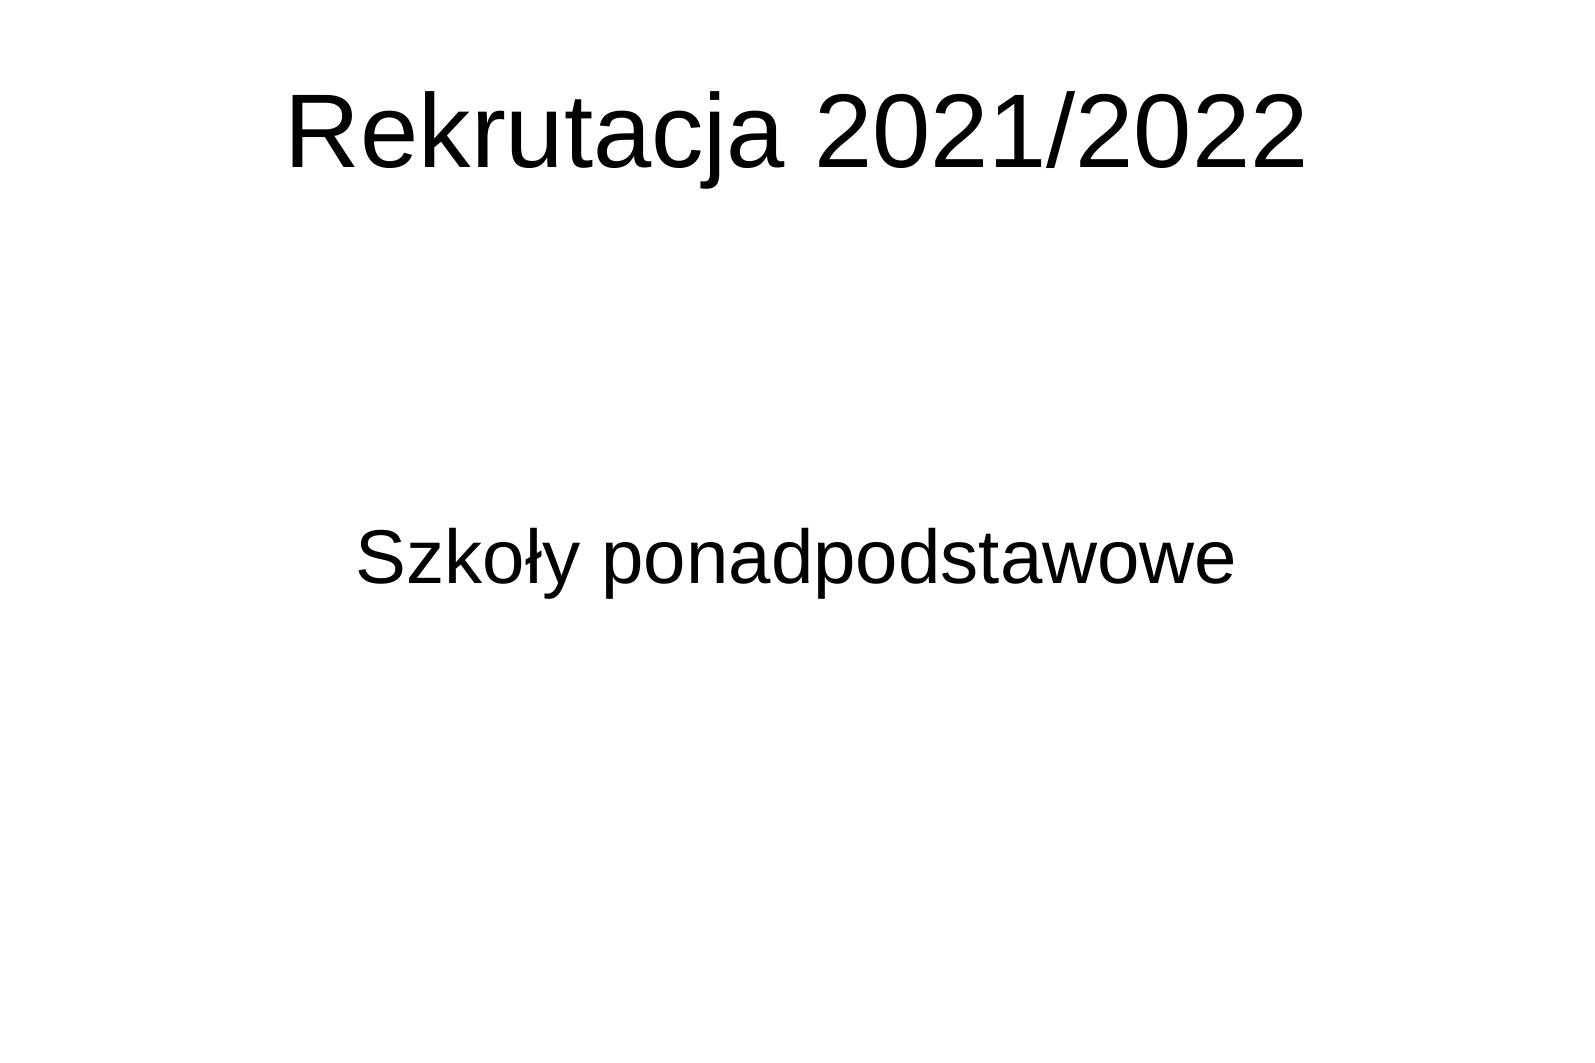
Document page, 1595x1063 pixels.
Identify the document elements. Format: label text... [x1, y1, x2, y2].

title Rekrutacja 2021/2022​ [79, 42, 1515, 220]
subtitle Szkoły ponadpodstawowe​ [79, 248, 1515, 866]
